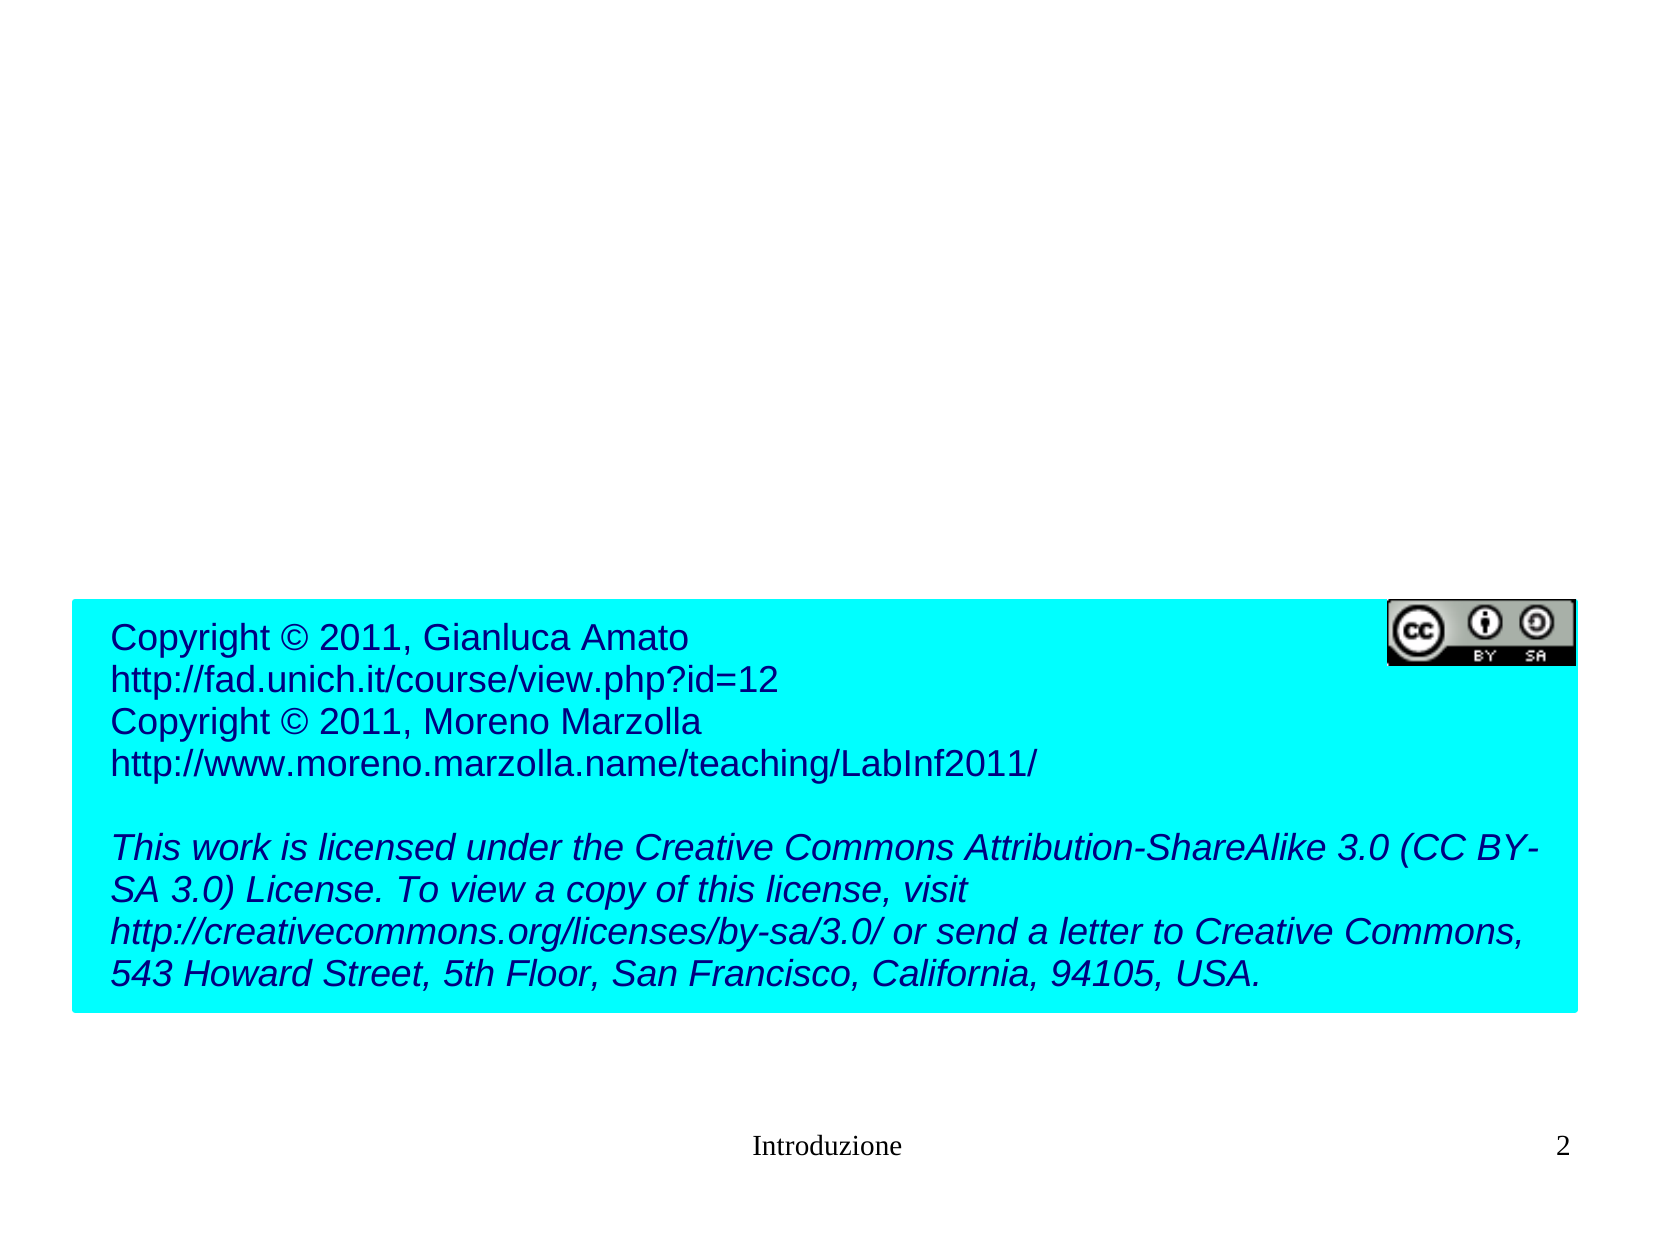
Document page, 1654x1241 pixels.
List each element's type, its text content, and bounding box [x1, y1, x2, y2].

text_box Copyright © 2011, Gianluca Amato http://fad.unich.it/course/view.php?id=12 Copyright © 2011, Moreno Marzolla http://www.moreno.marzolla.name/teaching/LabInf2011/ This work is licensed under the Creative Commons Attribution-ShareAlike 3.0 (CC BY-SA 3.0) License. To view a copy of this license, visit http://creativecommons.org/licenses/by-sa/3.0/ or send a letter to Creative Commons, 543 Howard Street, 5th Floor, San Francisco, California, 94105, USA. [75, 601, 1576, 1010]
picture [1387, 599, 1576, 667]
